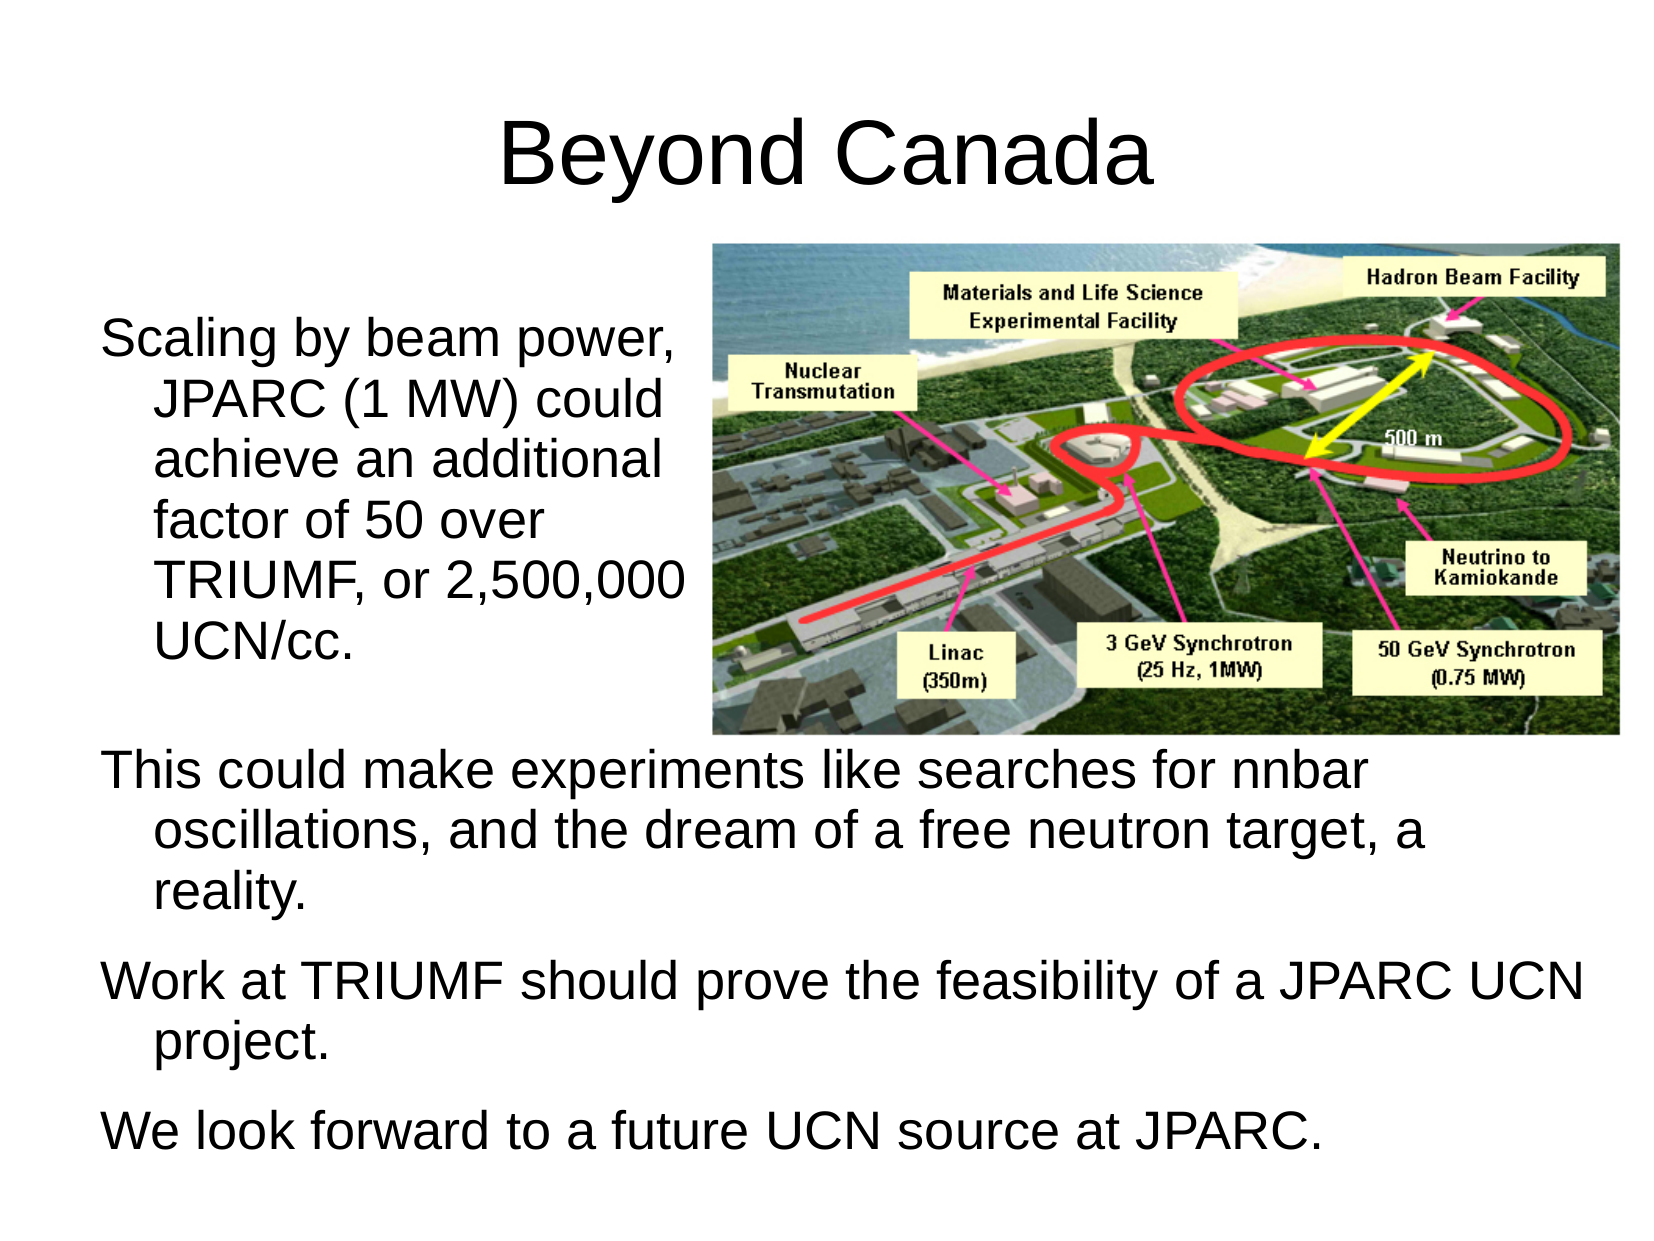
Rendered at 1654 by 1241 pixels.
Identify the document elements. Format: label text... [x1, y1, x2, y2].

list This could make experiments like searches for nnbar oscillations, and the dream of a free neutron target, a reality. Work at TRIUMF should prove the feasibility of a JPARC UCN project. We look forward to a future UCN source at JPARC. [82, 739, 1595, 1211]
title Beyond Canada [82, 49, 1571, 257]
picture [708, 236, 1628, 743]
list Scaling by beam power, JPARC (1 MW) could achieve an additional factor of 50 over TRIUMF, or 2,500,000 UCN/cc. [82, 307, 708, 712]
